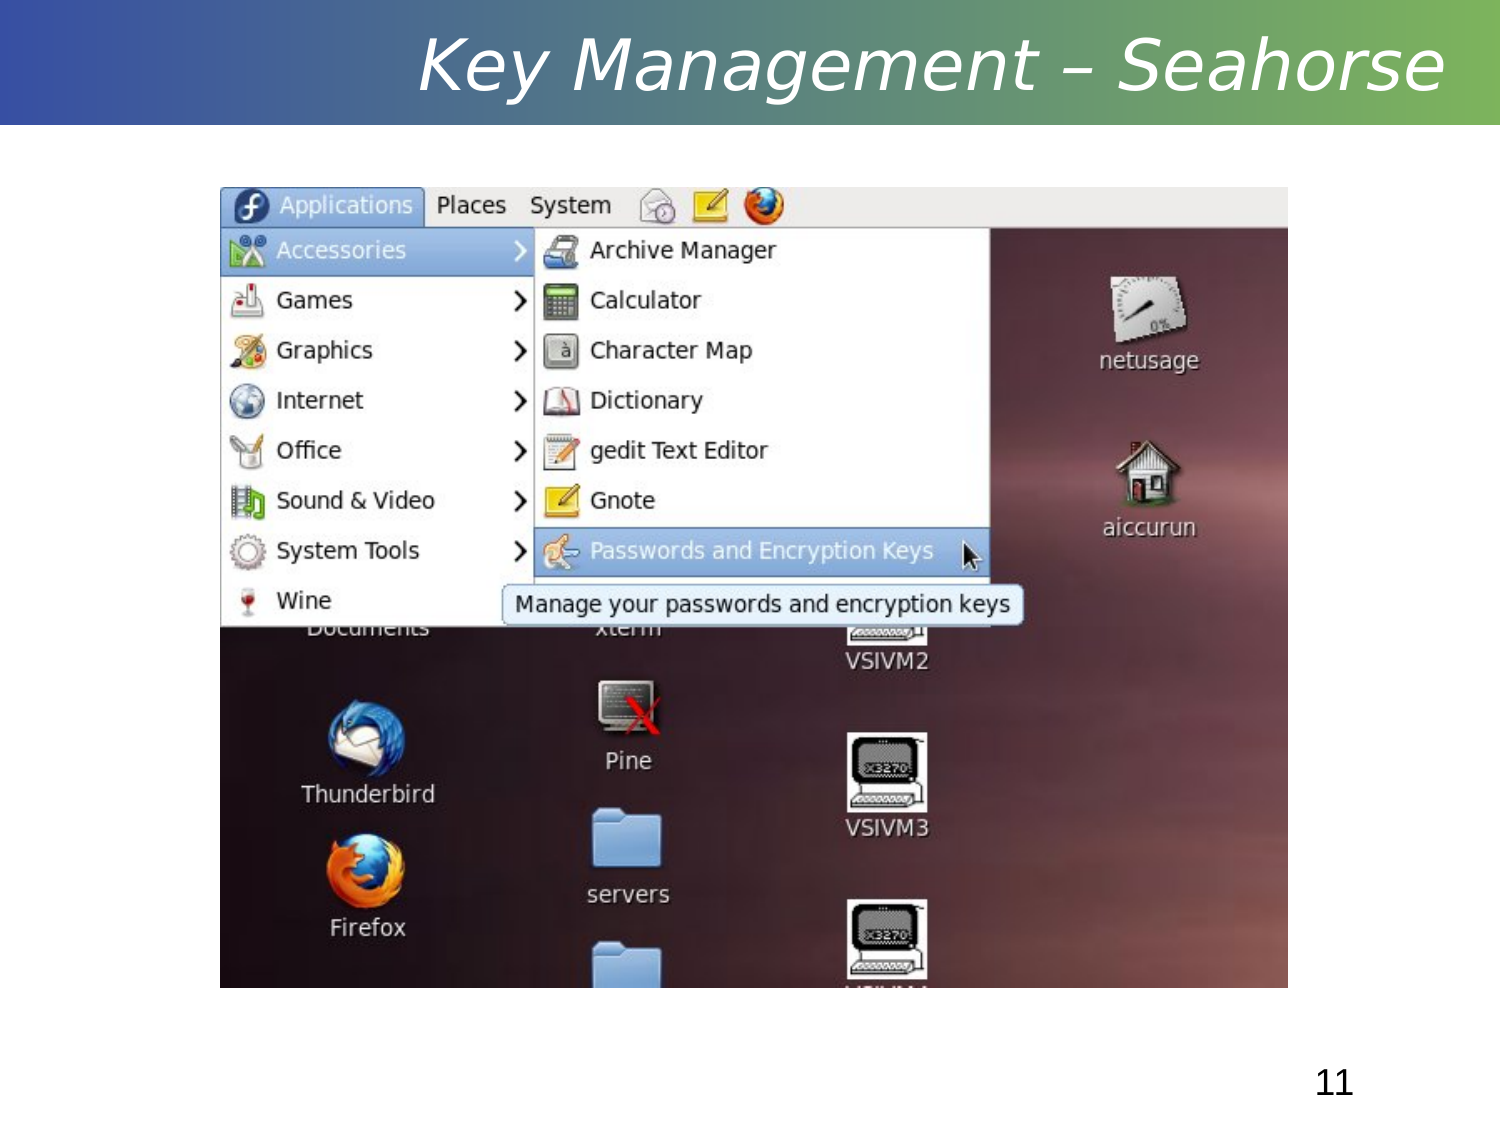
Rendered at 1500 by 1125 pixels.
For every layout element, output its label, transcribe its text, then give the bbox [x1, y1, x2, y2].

picture [220, 187, 1288, 988]
title Key Management – Seahorse [62, 12, 1463, 113]
